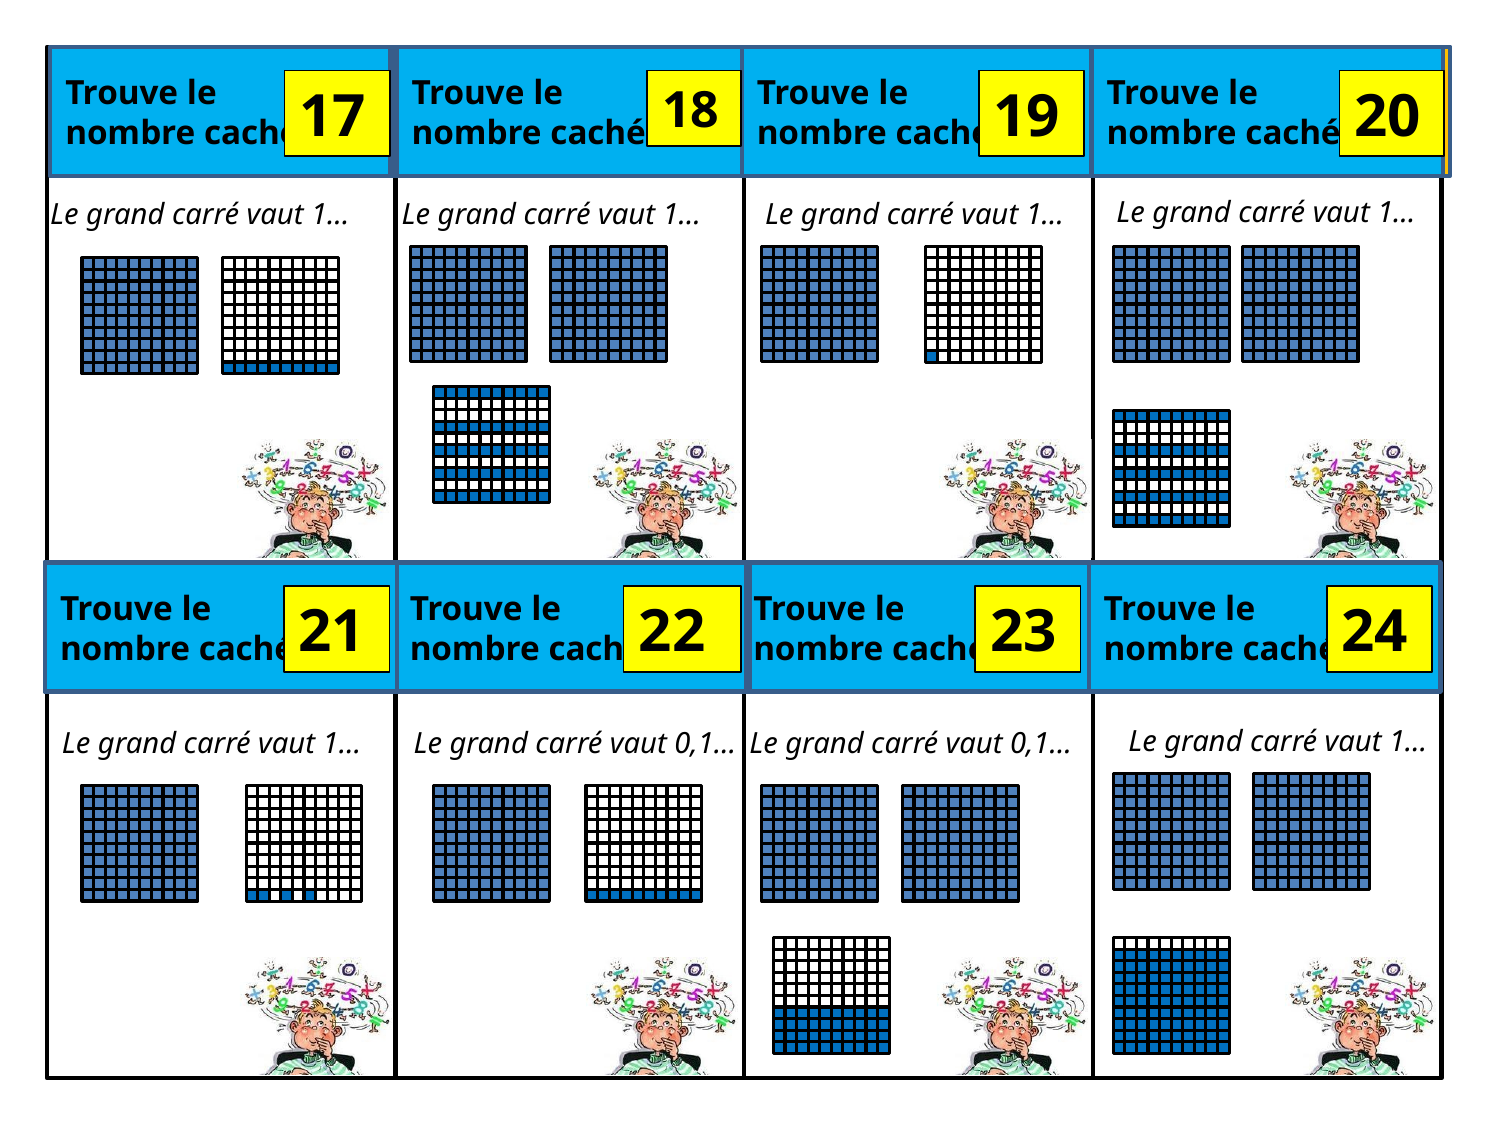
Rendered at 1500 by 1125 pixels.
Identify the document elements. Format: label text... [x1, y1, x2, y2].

text_box [434, 492, 549, 502]
text_box Le grand carré vaut 0,1… [734, 716, 1102, 768]
text_box Trouve le nombre caché [1092, 47, 1443, 176]
text_box [1113, 773, 1229, 889]
text_box Trouve le nombre caché [1443, 47, 1450, 176]
text_box [1113, 470, 1229, 480]
text_box 22 [623, 585, 741, 672]
picture [239, 957, 393, 1075]
text_box Trouve le nombre caché [746, 562, 750, 691]
picture [938, 439, 1092, 558]
text_box Le grand carré vaut 1… [386, 187, 730, 238]
text_box [304, 891, 314, 901]
text_box [223, 364, 338, 374]
text_box [82, 258, 198, 374]
text_box 23 [975, 585, 1081, 672]
text_box Le grand carré vaut 1… [1113, 714, 1457, 766]
text_box Trouve le nombre caché [50, 47, 390, 176]
text_box [1113, 446, 1229, 456]
text_box [1242, 246, 1358, 362]
text_box 24 [1326, 585, 1433, 672]
text_box Trouve le nombre caché [45, 562, 397, 691]
text_box [902, 785, 1018, 901]
text_box Trouve le nombre caché [750, 562, 1089, 691]
text_box [762, 785, 878, 901]
text_box Trouve le nombre caché [397, 562, 746, 691]
text_box [246, 891, 268, 901]
text_box 20 [1339, 70, 1444, 157]
picture [1284, 957, 1438, 1075]
text_box [1113, 516, 1229, 526]
text_box Trouve le nombre caché [397, 47, 742, 176]
text_box Le grand carré vaut 1… [750, 187, 1094, 238]
text_box [410, 246, 526, 362]
text_box [1113, 410, 1229, 422]
text_box Trouve le nombre caché [390, 47, 394, 176]
text_box Trouve le nombre caché [1089, 562, 1440, 691]
picture [936, 957, 1090, 1075]
text_box 19 [978, 70, 1085, 157]
text_box [1113, 938, 1229, 1053]
text_box [434, 423, 549, 433]
text_box [434, 785, 549, 901]
text_box [434, 446, 549, 456]
picture [1284, 439, 1438, 558]
text_box [1113, 246, 1229, 362]
picture [585, 957, 740, 1075]
picture [236, 439, 391, 558]
text_box [926, 352, 936, 362]
text_box [82, 785, 198, 901]
text_box [586, 891, 702, 901]
text_box Le grand carré vaut 1… [1101, 185, 1445, 237]
text_box [1113, 493, 1229, 503]
text_box [434, 387, 549, 398]
text_box [281, 891, 291, 901]
text_box Le grand carré vaut 1… [35, 187, 379, 238]
text_box 21 [283, 585, 390, 672]
text_box [1254, 773, 1370, 889]
text_box 17 [284, 70, 390, 157]
text_box Le grand carré vaut 0,1… [398, 716, 734, 768]
text_box [762, 246, 878, 362]
picture [587, 439, 741, 558]
text_box 18 [647, 70, 741, 147]
text_box Trouve le nombre caché [742, 47, 1092, 176]
text_box [434, 469, 549, 479]
text_box [551, 246, 667, 362]
text_box [773, 1009, 889, 1053]
text_box Le grand carré vaut 1… [46, 716, 391, 768]
